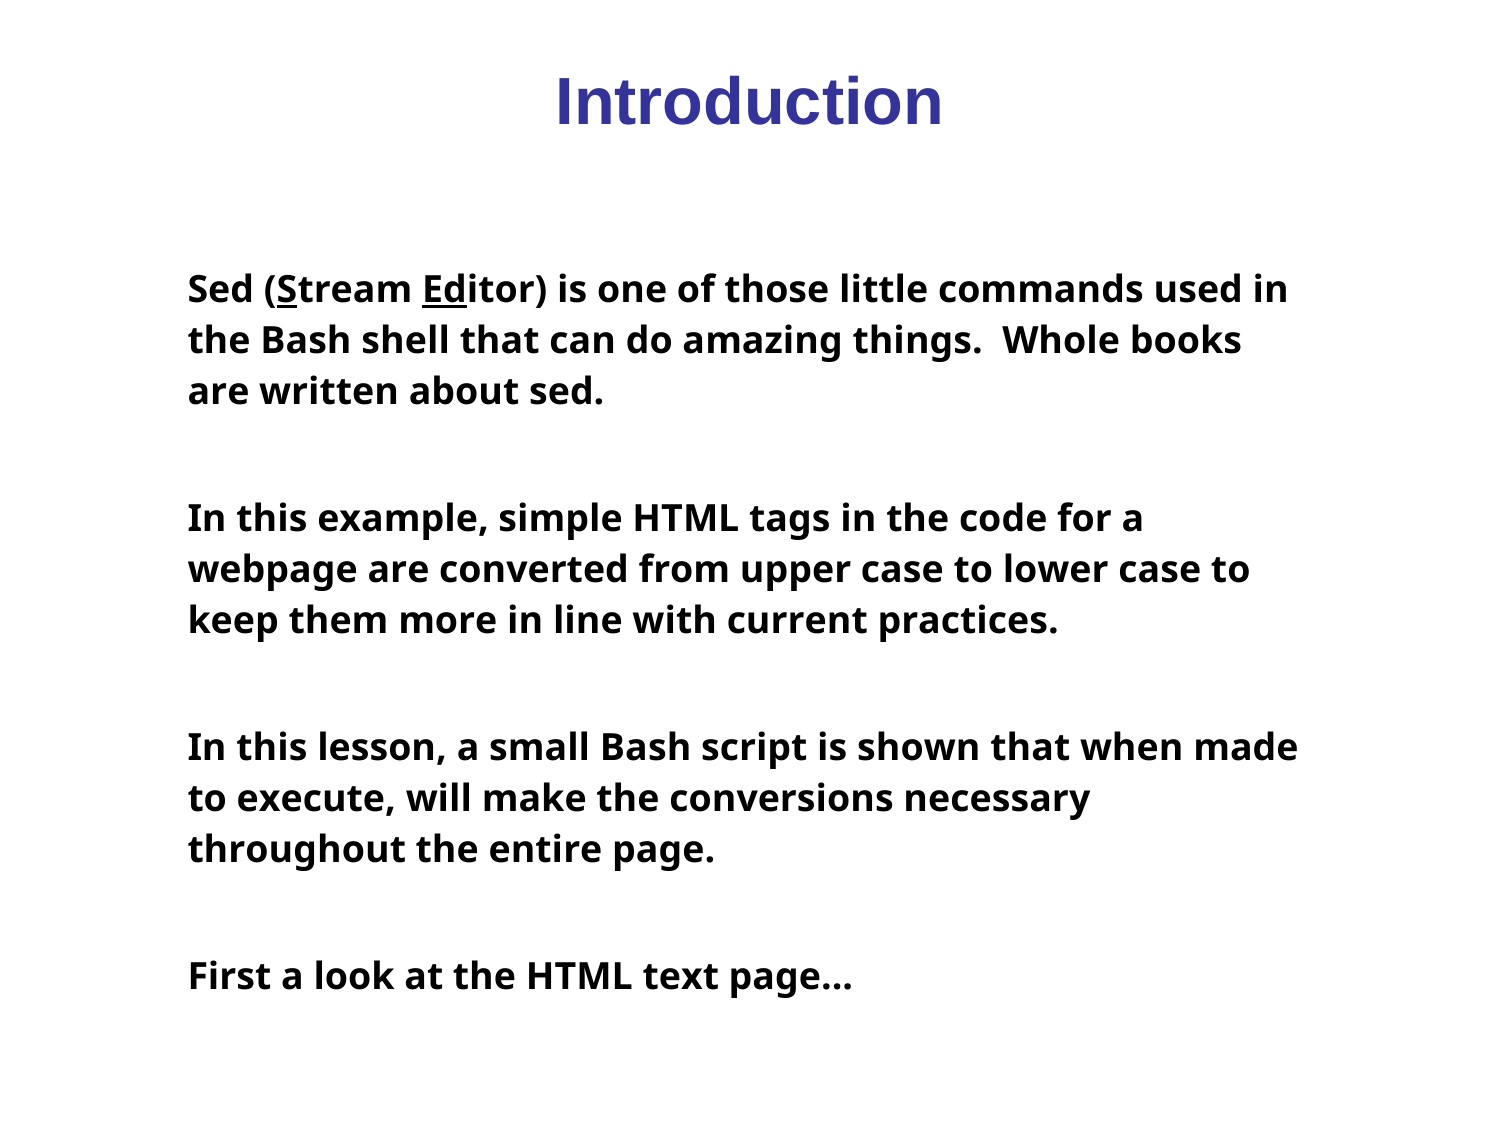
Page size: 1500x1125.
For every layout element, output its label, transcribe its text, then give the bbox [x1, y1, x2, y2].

list Sed (Stream Editor) is one of those little commands used in the Bash shell that can do amazing things. Whole books are written about sed. In this example, simple HTML tags in the code for a webpage are converted from upper case to lower case to keep them more in line with current practices. In this lesson, a small Bash script is shown that when made to execute, will make the conversions necessary throughout the entire page. First a look at the HTML text page... [187, 262, 1313, 972]
title Introduction [75, 52, 1426, 150]
